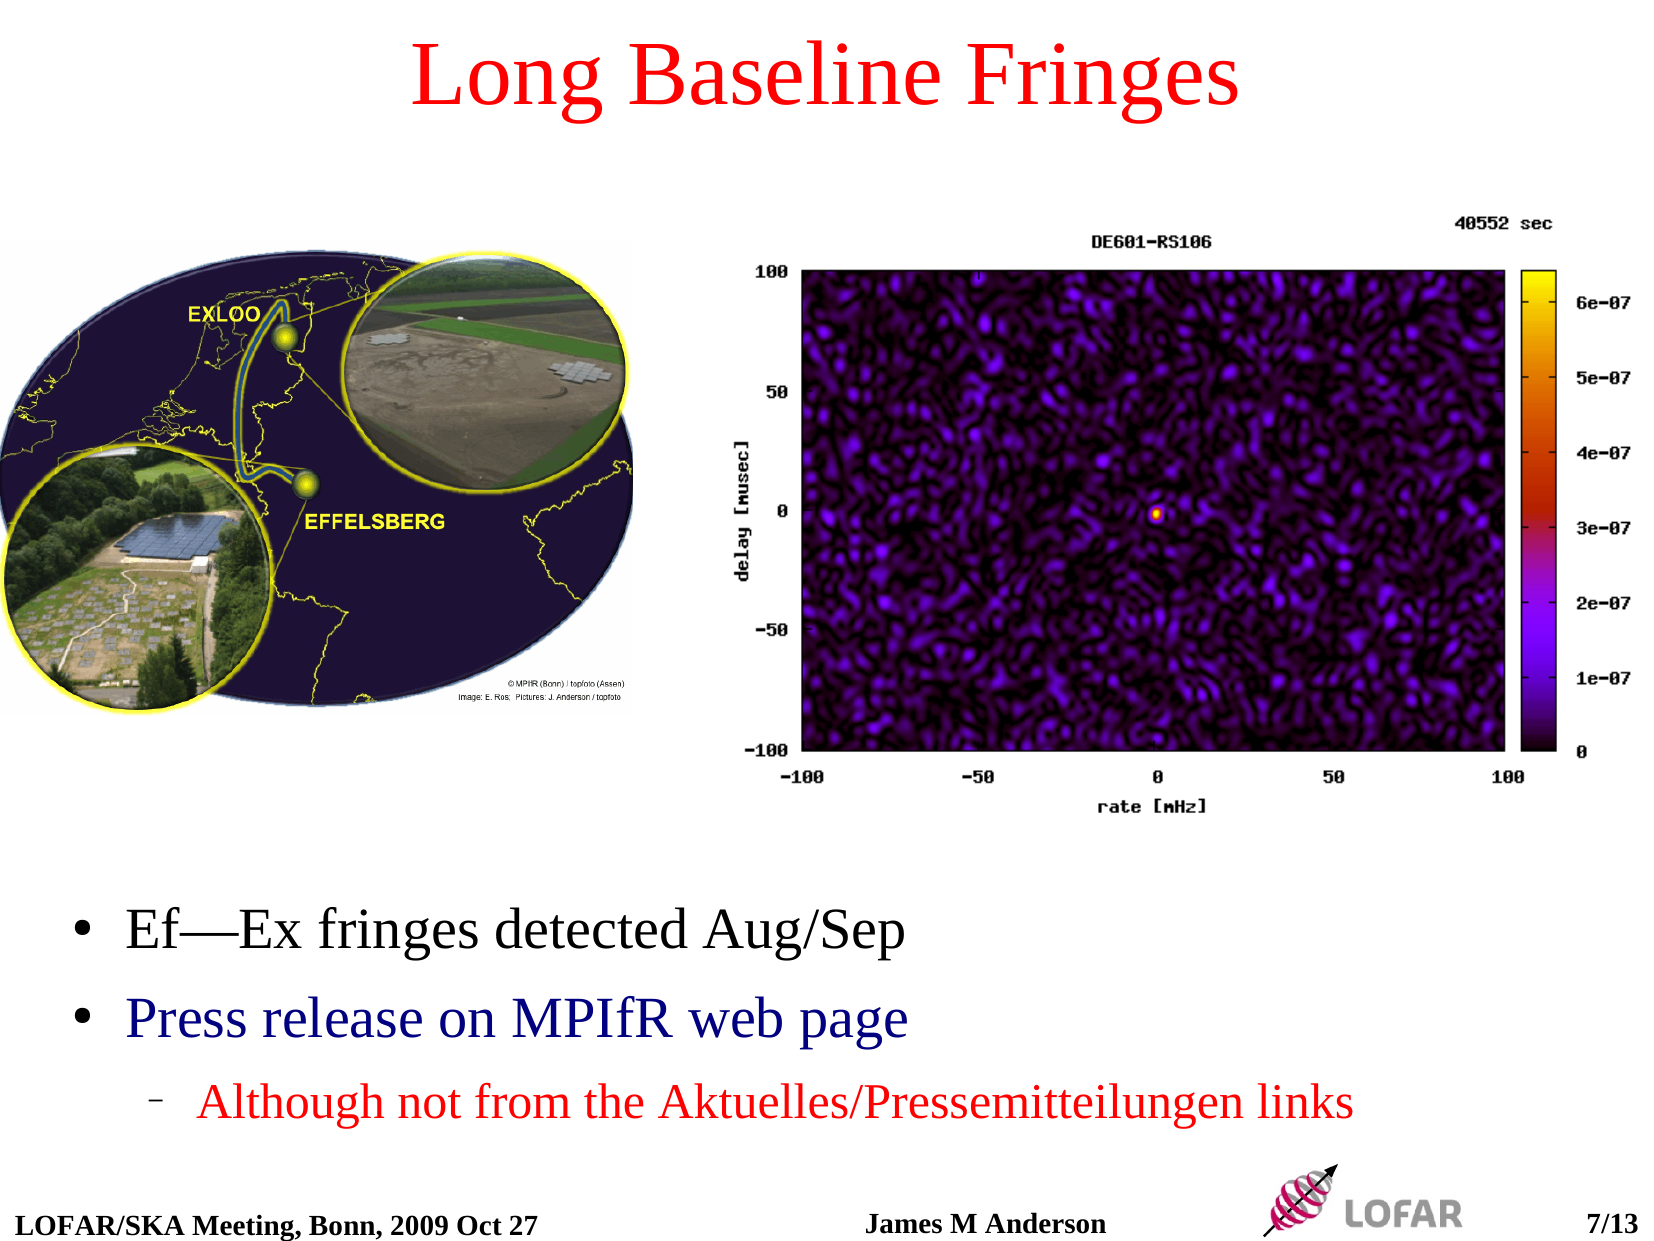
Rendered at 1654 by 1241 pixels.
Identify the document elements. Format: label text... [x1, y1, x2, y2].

title Long Baseline Fringes [0, 0, 1654, 151]
picture [0, 241, 633, 716]
picture [653, 134, 1654, 885]
picture [1262, 1162, 1463, 1238]
list Ef—Ex fringes detected Aug/Sep Press release on MPIfR web page Although not from the Aktuelles/Pressemitteilungen links [54, 898, 1612, 1142]
